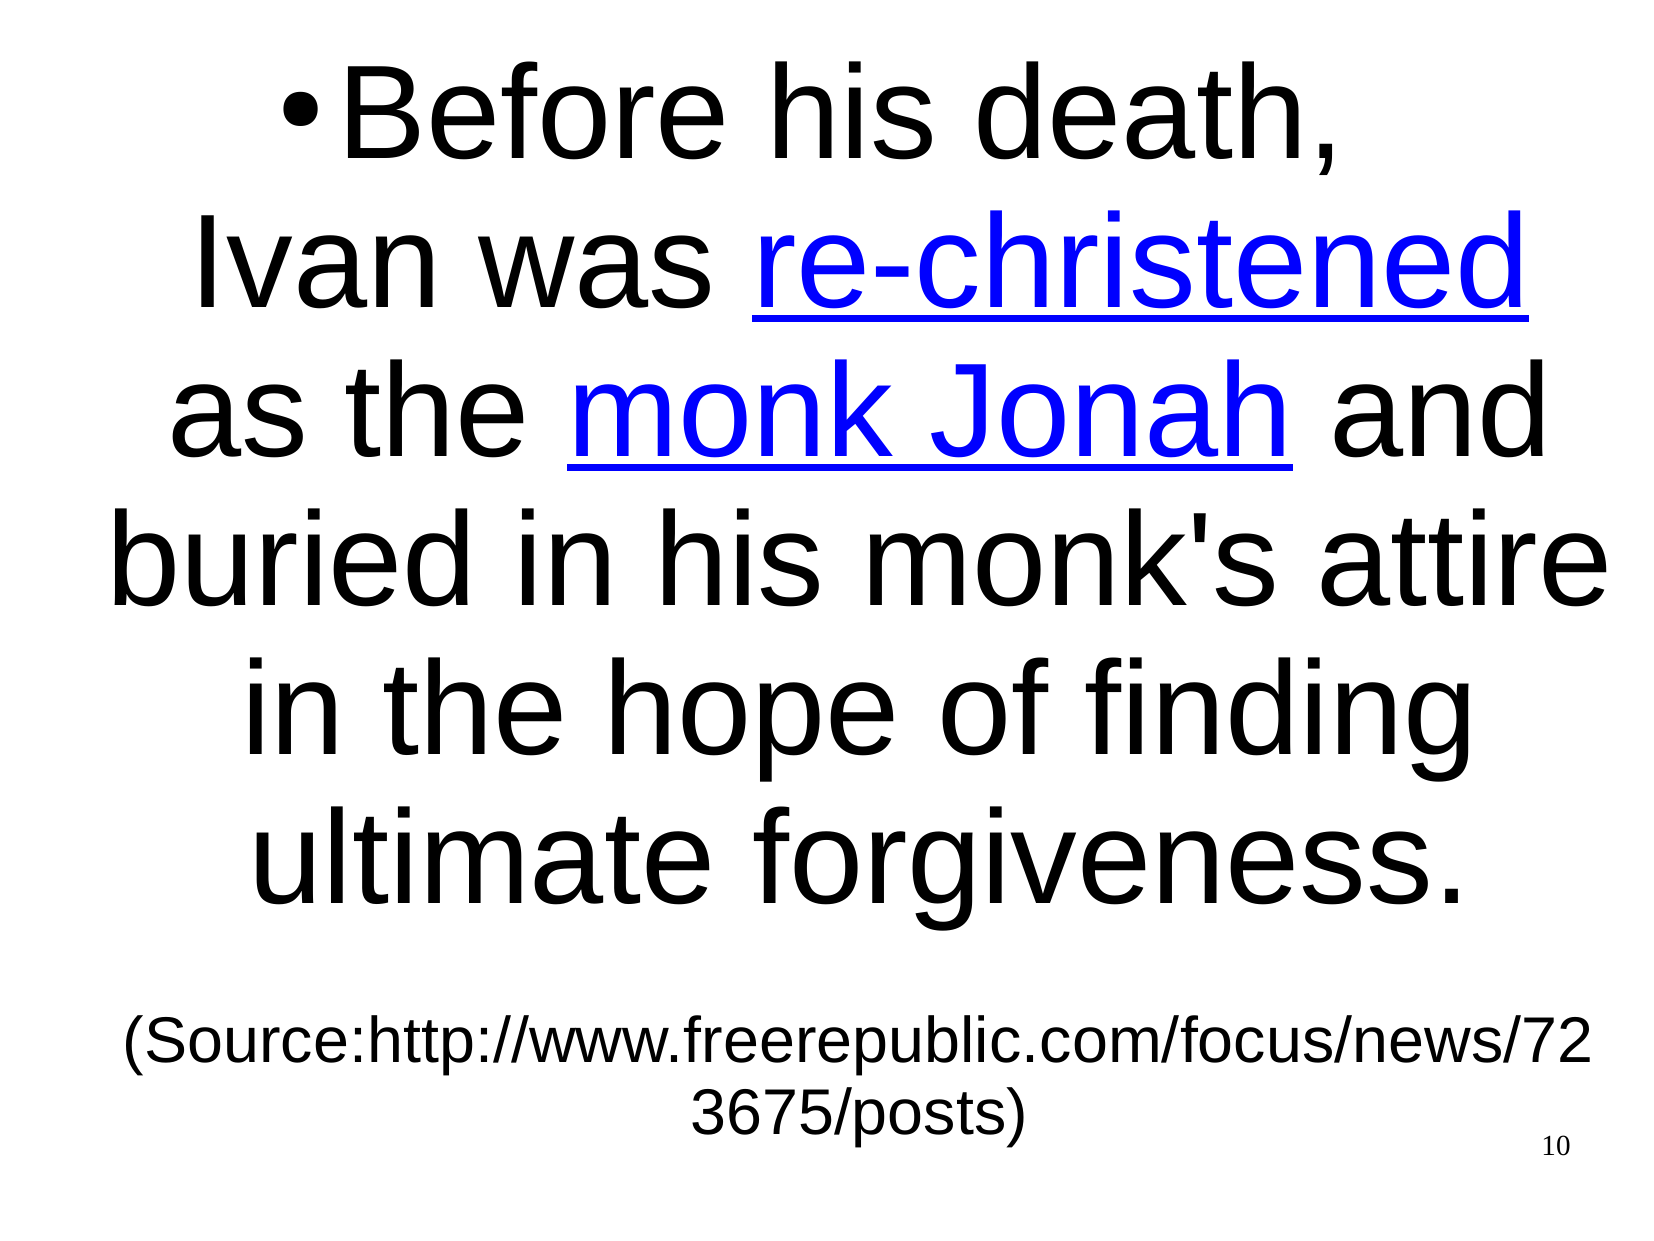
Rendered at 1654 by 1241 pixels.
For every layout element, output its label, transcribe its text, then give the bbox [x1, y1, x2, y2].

list Before his death, Ivan was re-christened as the monk Jonah and buried in his monk's attire in the hope of finding ultimate forgiveness. (Source:http://www.freerepublic.com/focus/news/723675/posts) [37, 37, 1613, 1201]
